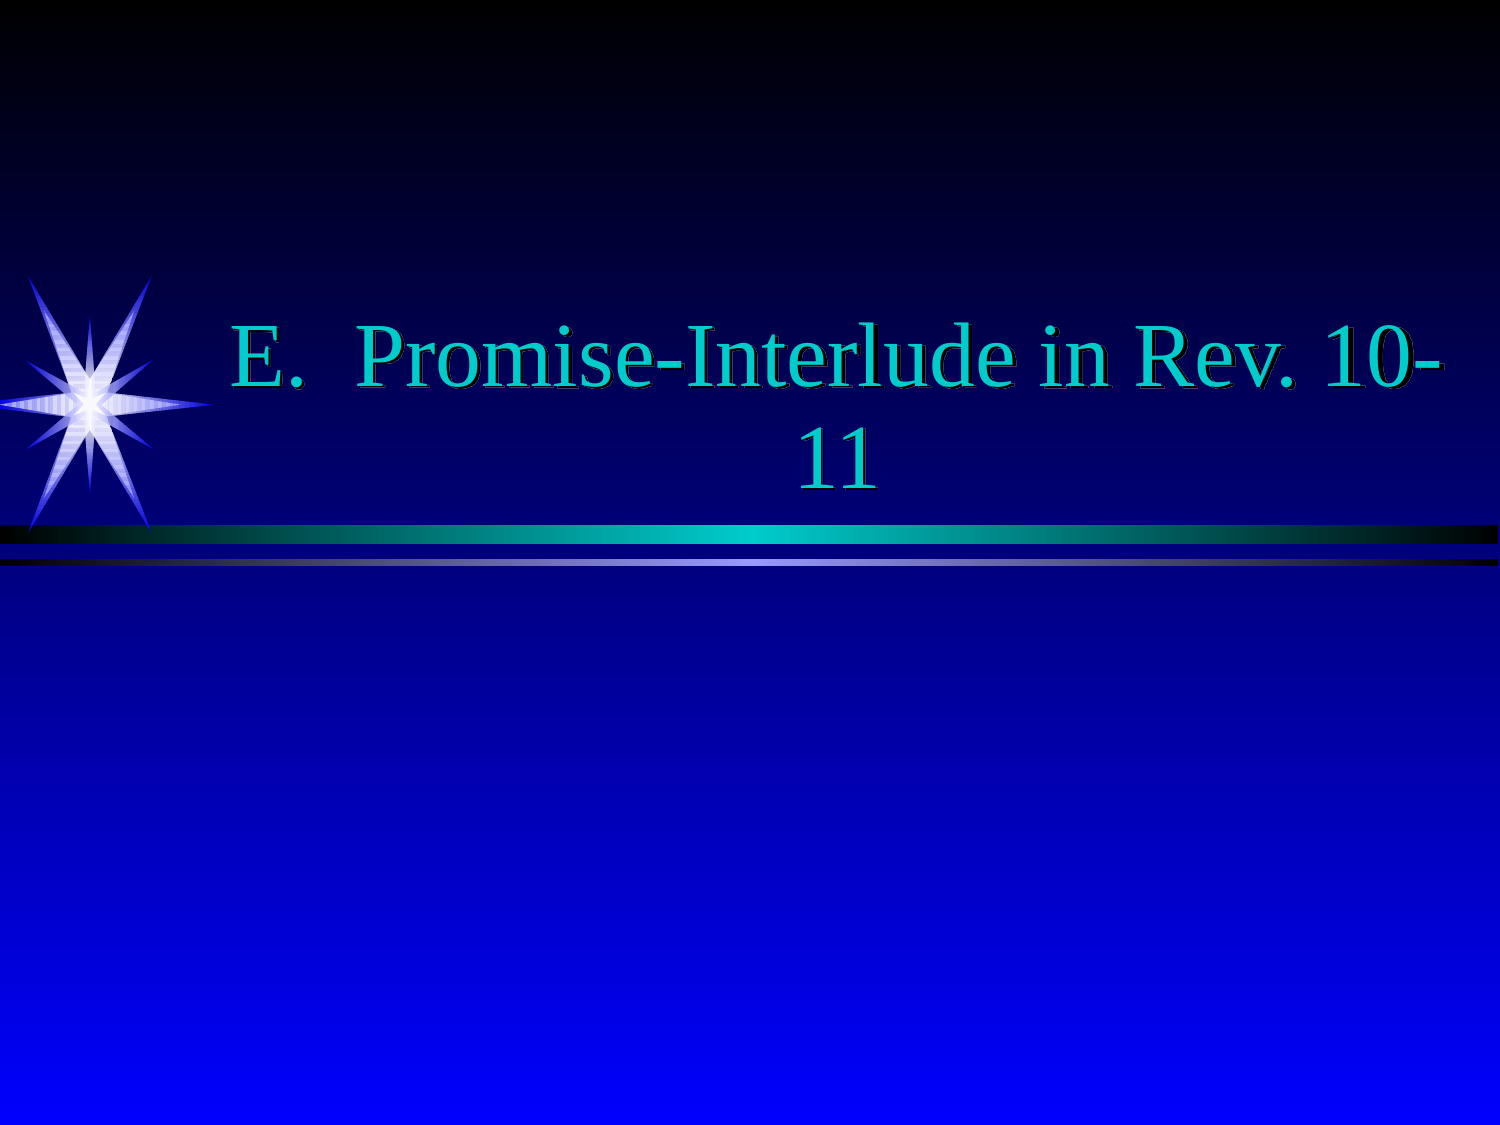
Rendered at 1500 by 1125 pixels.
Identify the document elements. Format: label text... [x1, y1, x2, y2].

title E. Promise-Interlude in Rev. 10-11 [200, 297, 1476, 516]
